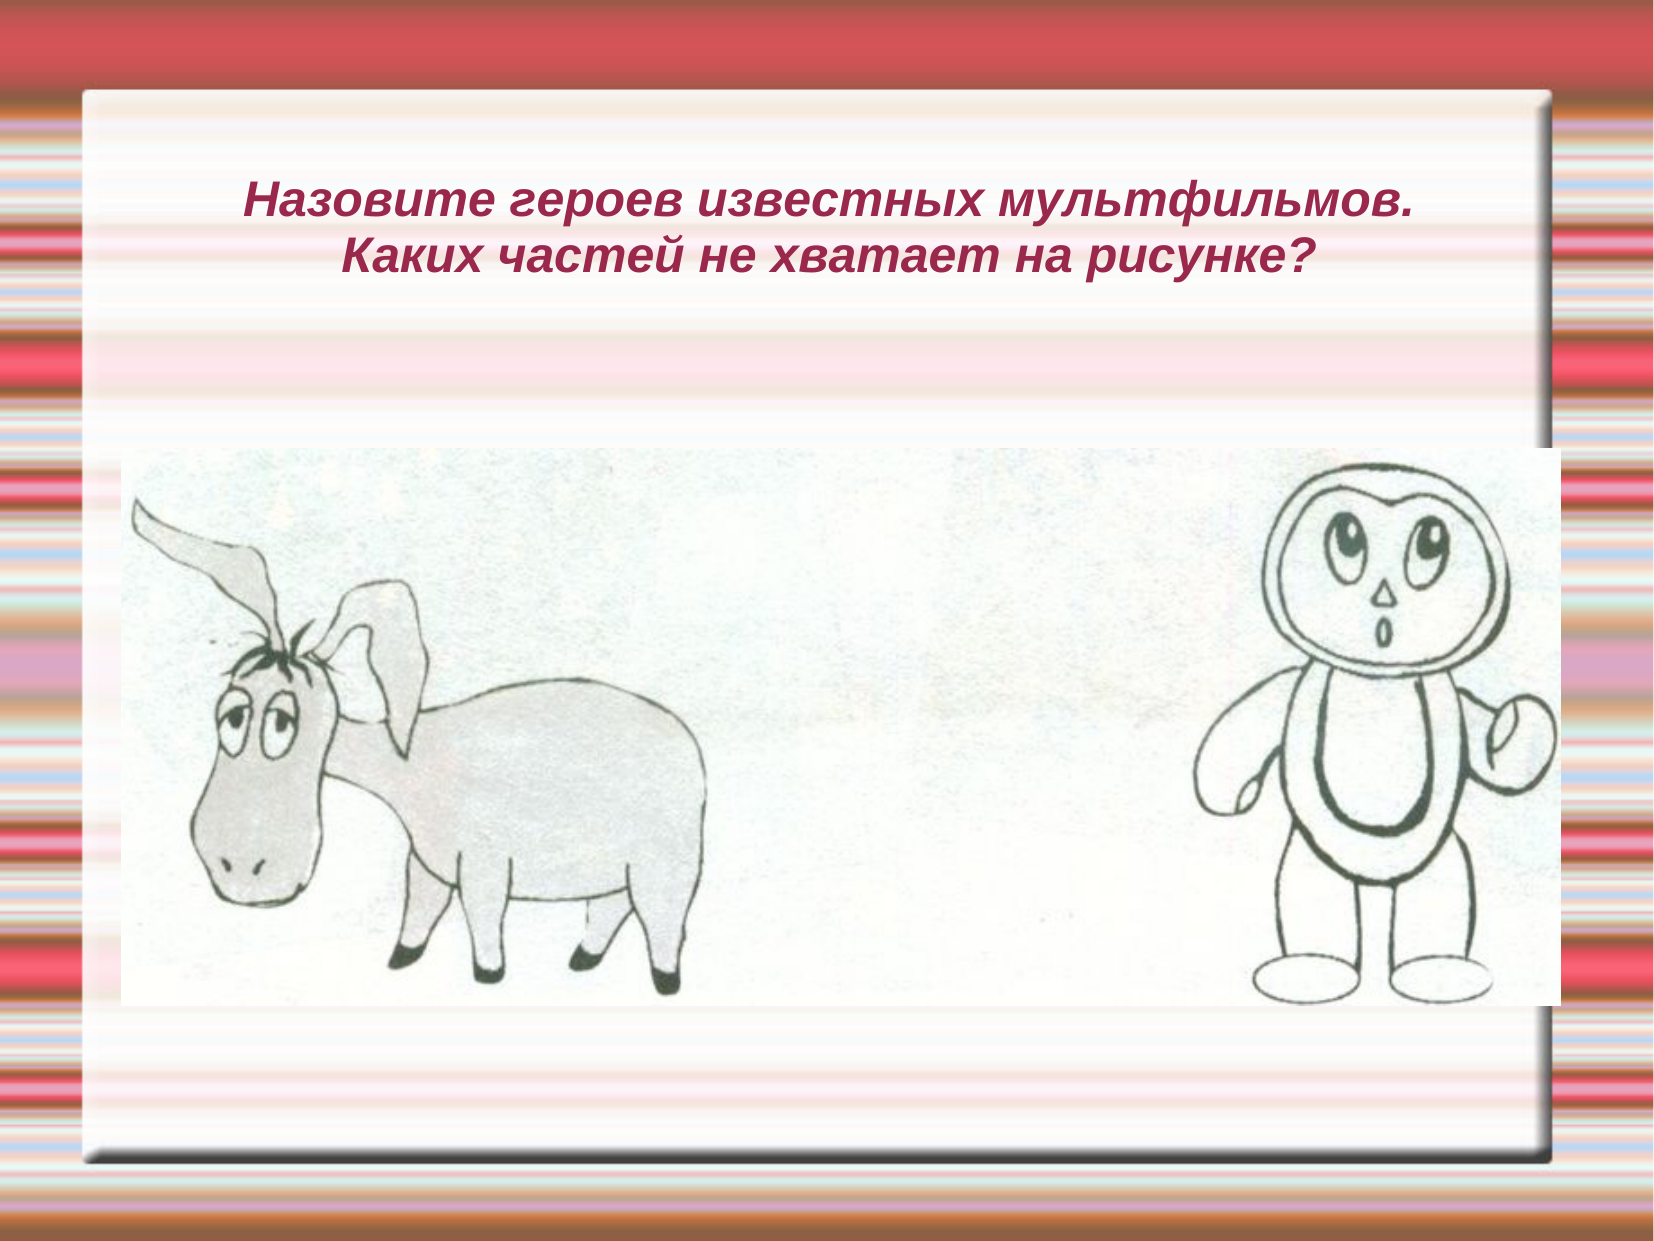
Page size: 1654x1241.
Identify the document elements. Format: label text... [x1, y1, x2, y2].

title Назовите героев известных мультфильмов. Каких частей не хватает на рисунке? [123, 123, 1536, 331]
picture [0, 0, 1654, 1241]
